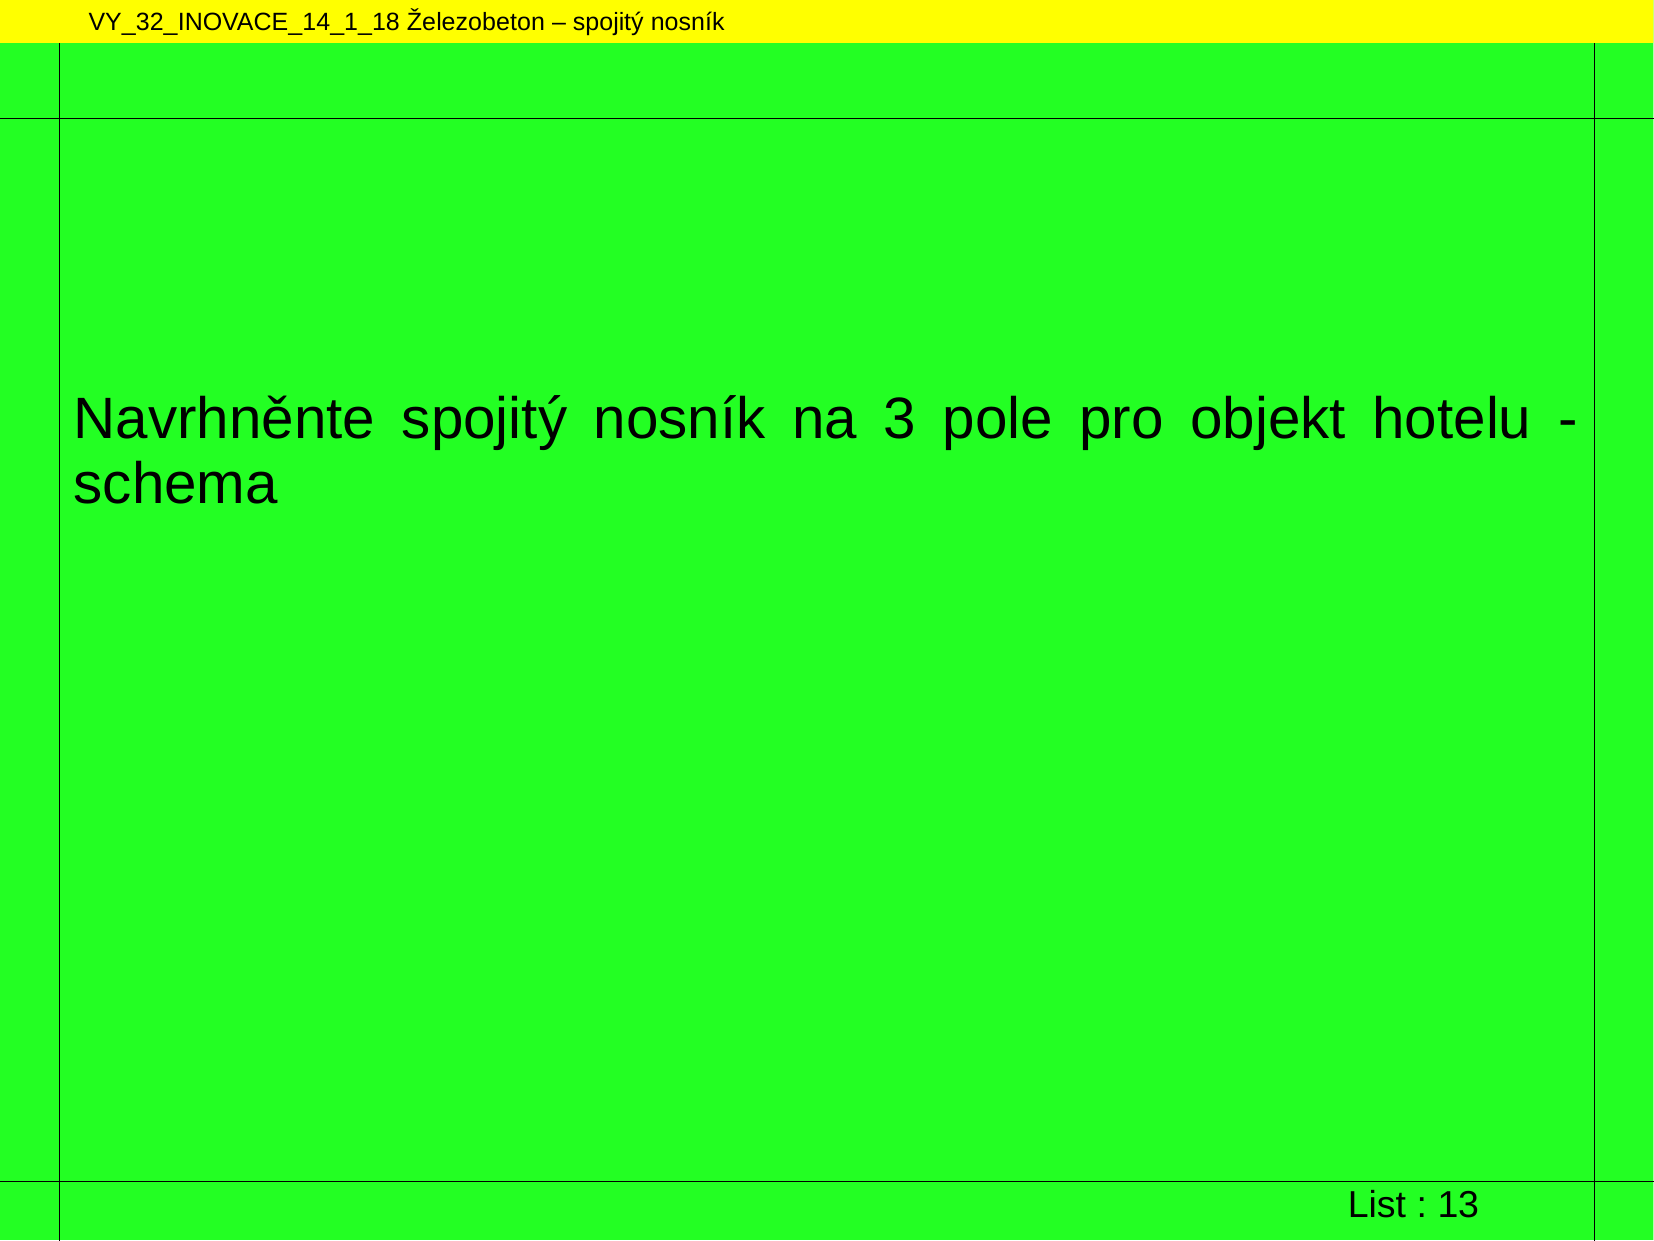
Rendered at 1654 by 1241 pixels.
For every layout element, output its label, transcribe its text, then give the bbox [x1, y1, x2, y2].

text_box VY_32_INOVACE_14_1_18 Železobeton – spojitý nosník [0, 0, 1654, 43]
text_box List : <číslo> [1357, 1176, 1599, 1241]
text_box Navrhněnte spojitý nosník na 3 pole pro objekt hotelu - schema [59, 378, 1595, 793]
